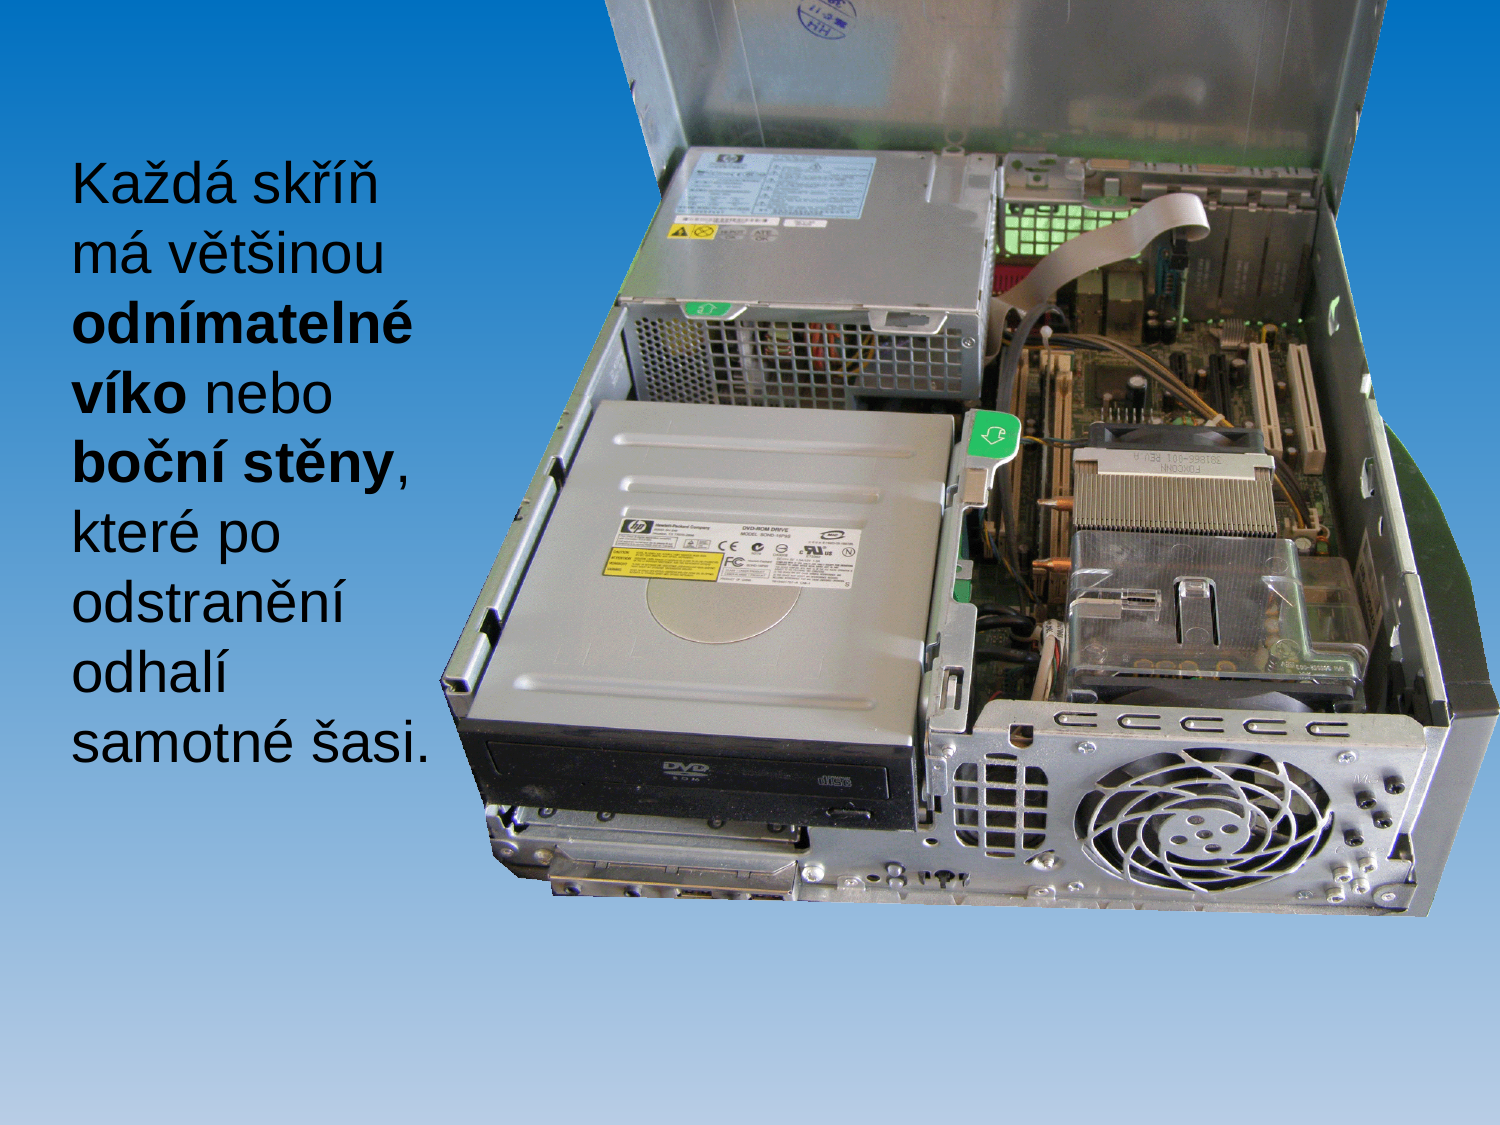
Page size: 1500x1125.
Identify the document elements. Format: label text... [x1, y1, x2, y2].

picture [439, 0, 1500, 917]
list Každá skříň má většinou odnímatelné víko nebo boční stěny, které po odstranění odhalí samotné šasi. [0, 137, 455, 988]
